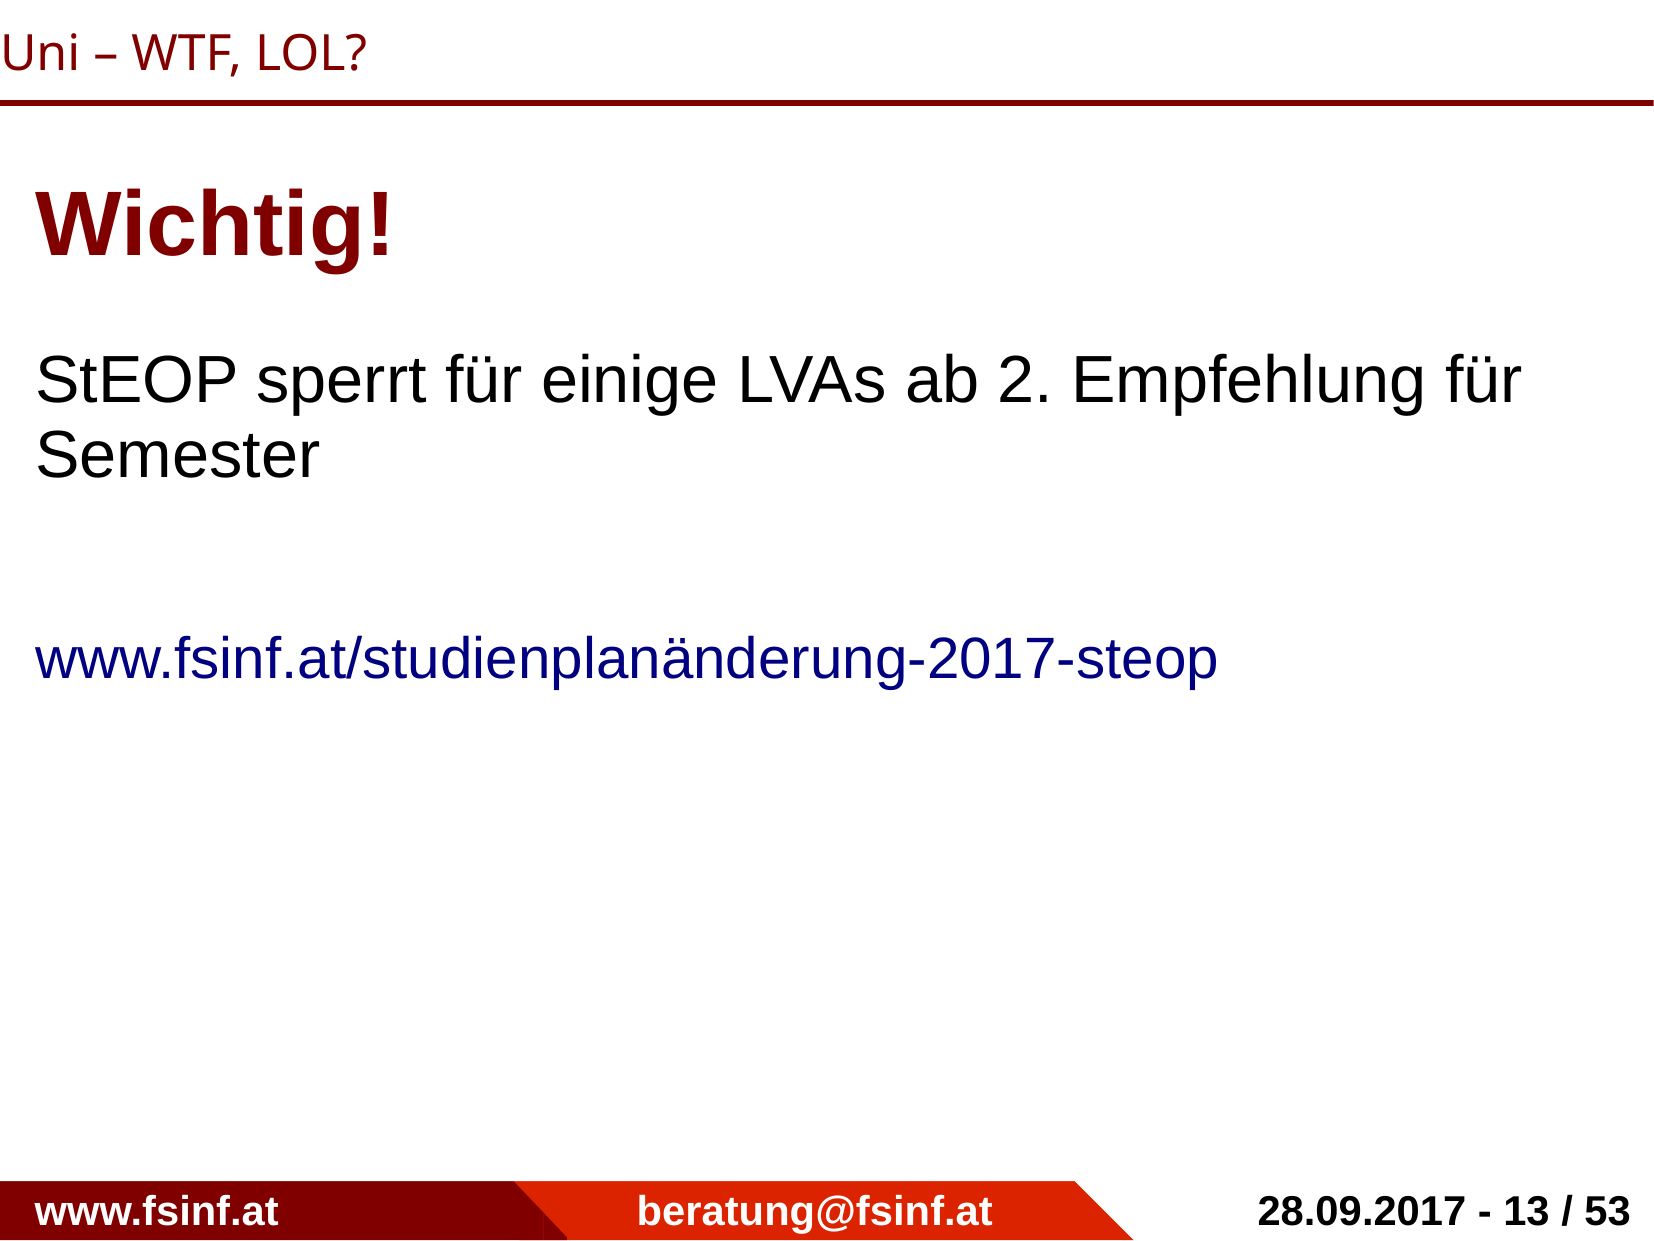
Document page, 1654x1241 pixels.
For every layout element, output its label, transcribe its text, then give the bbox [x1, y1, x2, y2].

list StEOP sperrt für einige LVAs ab 2. Empfehlung für Semester www.fsinf.at/studienplanänderung-2017-steop [35, 342, 1571, 1162]
title Wichtig! [35, 120, 1619, 328]
